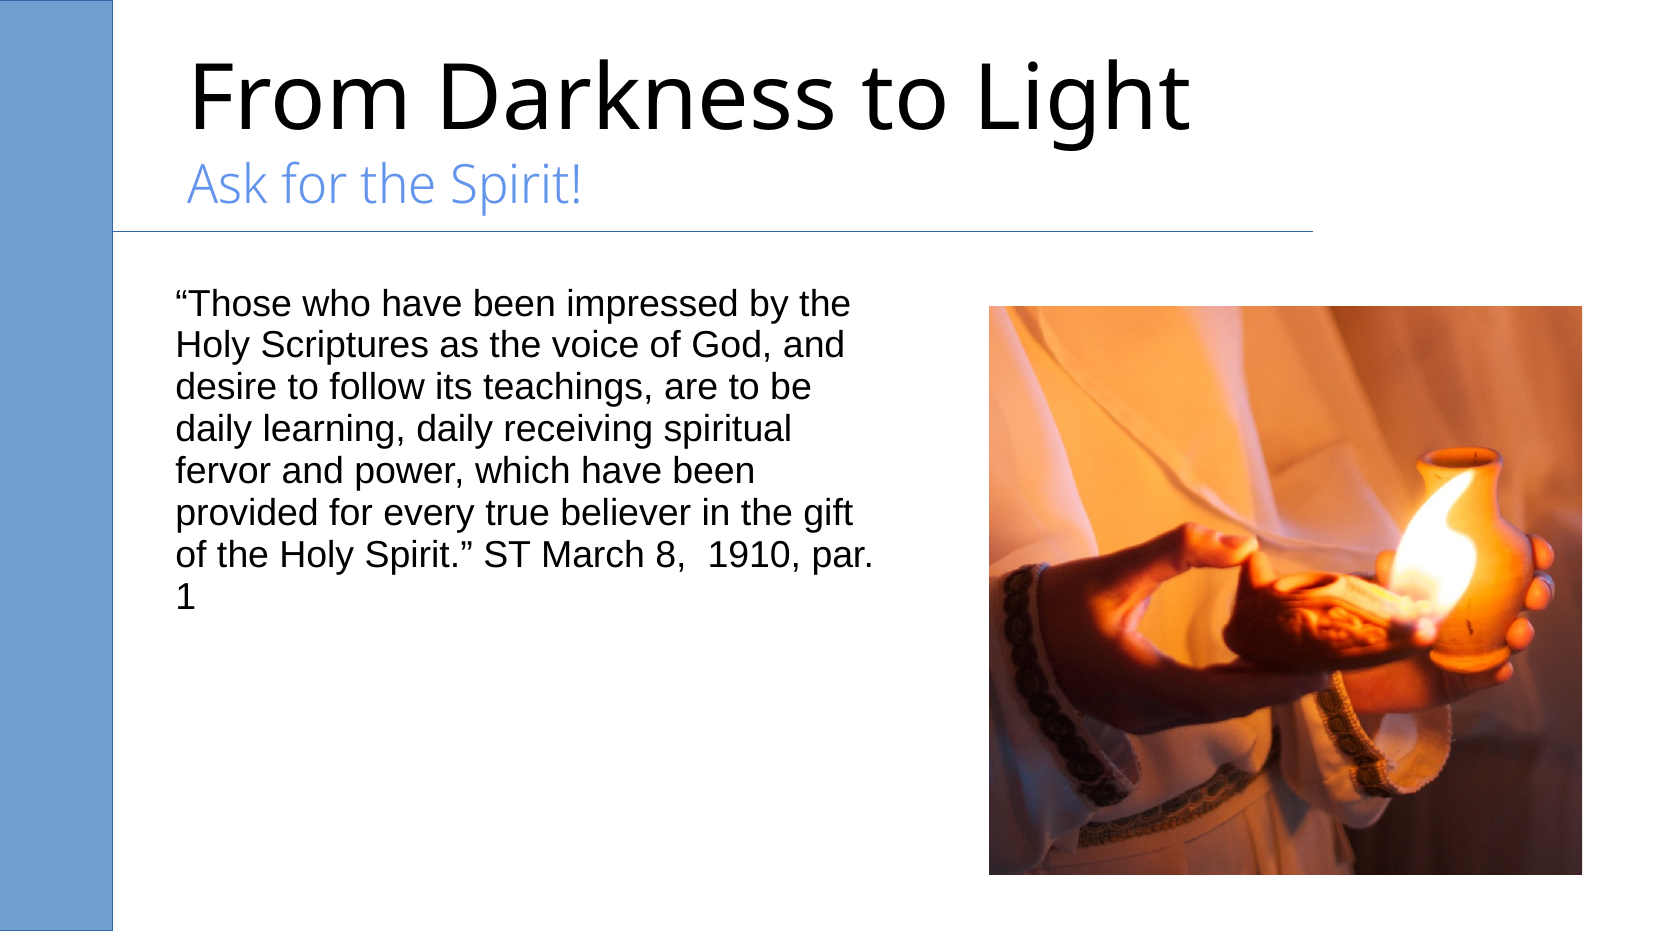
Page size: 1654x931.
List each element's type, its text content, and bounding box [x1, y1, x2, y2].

subtitle “Those who have been impressed by the Holy Scriptures as the voice of God, and desire to follow its teachings, are to be daily learning, daily receiving spiritual fervor and power, which have been provided for every true believer in the gift of the Holy Spirit.” ST March 8, 1910, par. 1 [175, 281, 891, 914]
title From Darkness to Light [187, 33, 1571, 125]
title Ask for the Spirit! [187, 125, 1571, 239]
picture [989, 306, 1583, 875]
text_box [0, 0, 113, 931]
